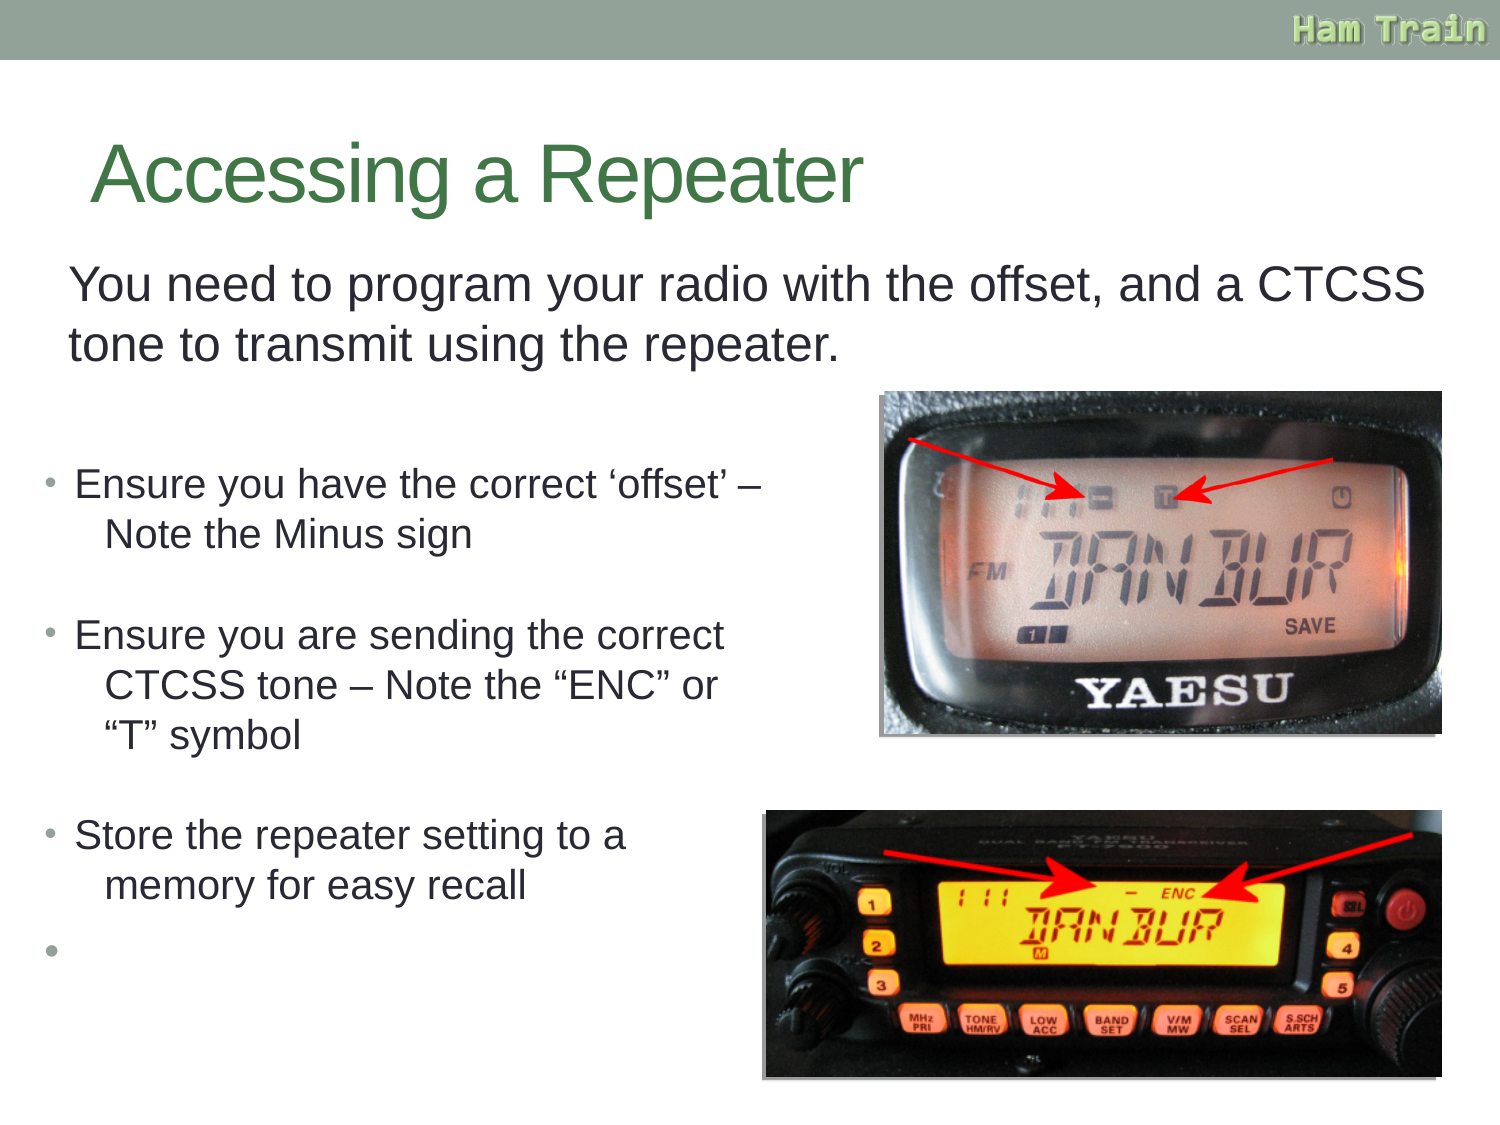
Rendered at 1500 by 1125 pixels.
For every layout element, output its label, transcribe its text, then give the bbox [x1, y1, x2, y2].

list Ensure you have the correct ‘offset’ – Note the Minus sign Ensure you are sending the correct CTCSS tone – Note the “ENC” or “T” symbol Store the repeater setting to a memory for easy recall [29, 449, 788, 1077]
text_box You need to program your radio with the offset, and a CTCSS tone to transmit using the repeater. [53, 243, 1452, 426]
picture [766, 810, 1442, 1077]
picture [884, 426, 1442, 734]
title Accessing a Repeater [75, 87, 1426, 243]
